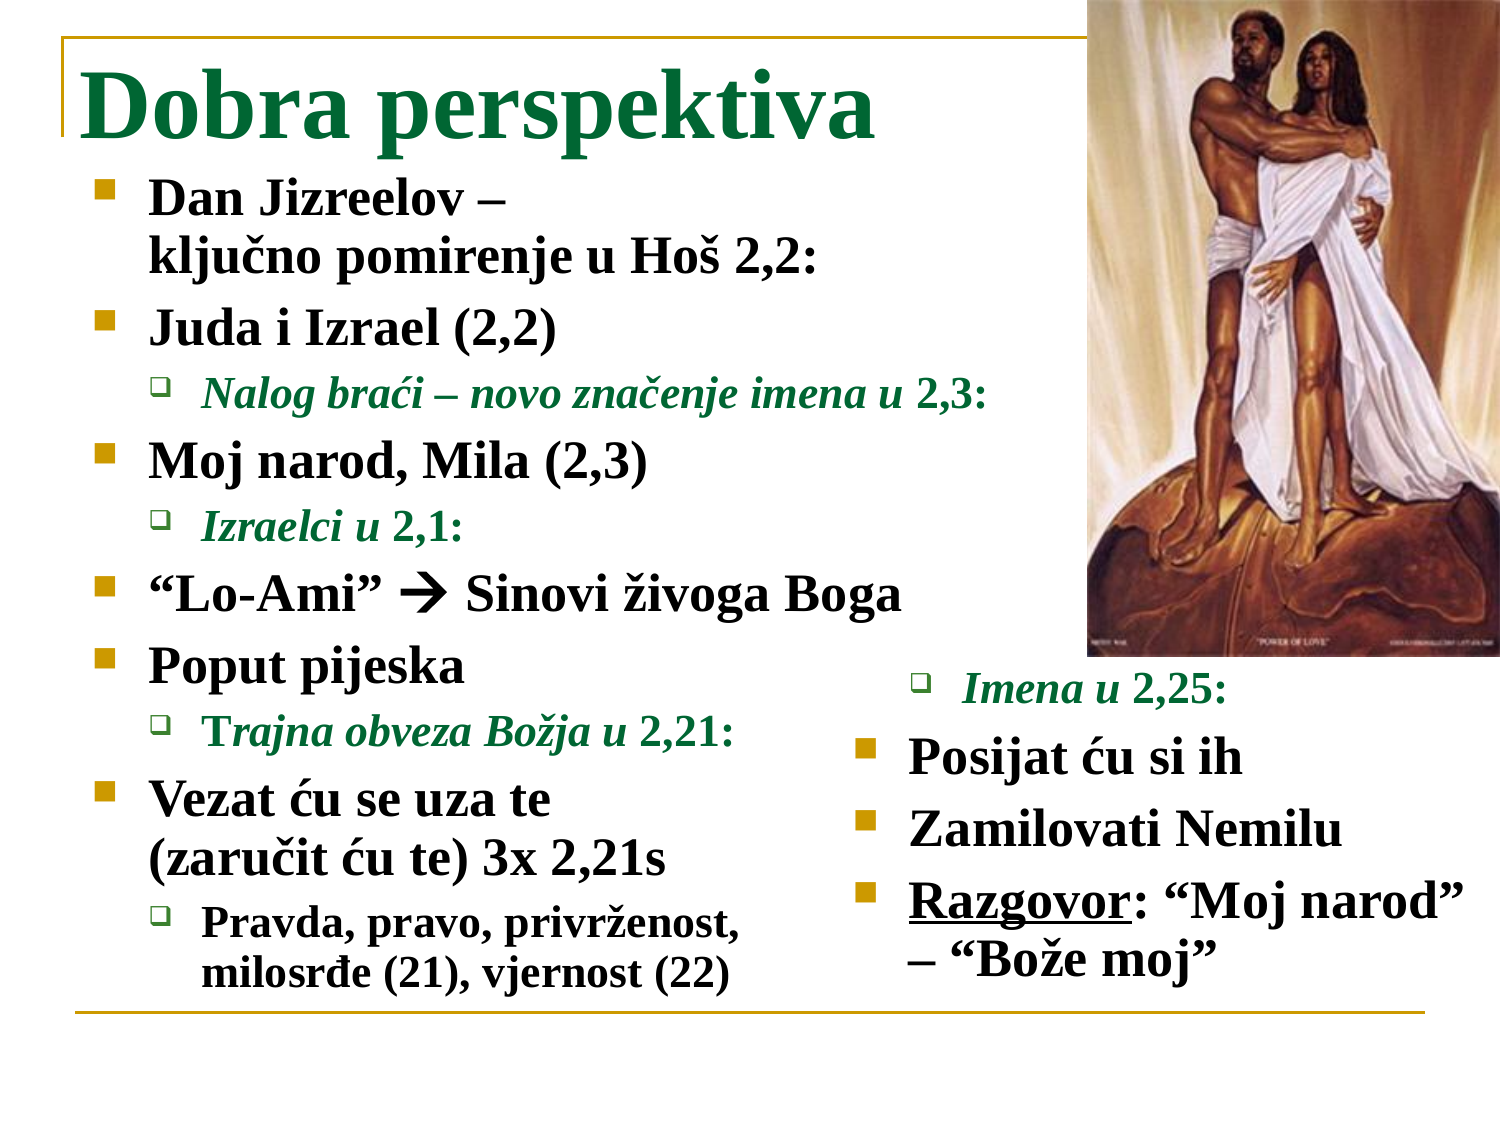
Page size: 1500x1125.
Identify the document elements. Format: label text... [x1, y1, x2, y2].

picture [1087, 0, 1500, 658]
list Imena u 2,25: Posijat ću si ih Zamilovati Nemilu Razgovor: “Moj narod” – “Bože moj” [837, 657, 1500, 1006]
title Dobra perspektiva [64, 31, 1087, 218]
list Dan Jizreelov – ključno pomirenje u Hoš 2,2: Juda i Izrael (2,2) Nalog braći – novo značenje imena u 2,3: Moj narod, Mila (2,3) Izraelci u 2,1: “Lo-Ami”  Sinovi živoga Boga Poput pijeska Trajna obveza Božja u 2,21: Vezat ću se uza te (zaručit ću te) 3x 2,21s Pravda, pravo, privrženost, milosrđe (21), vjernost (22) [76, 160, 1048, 1006]
